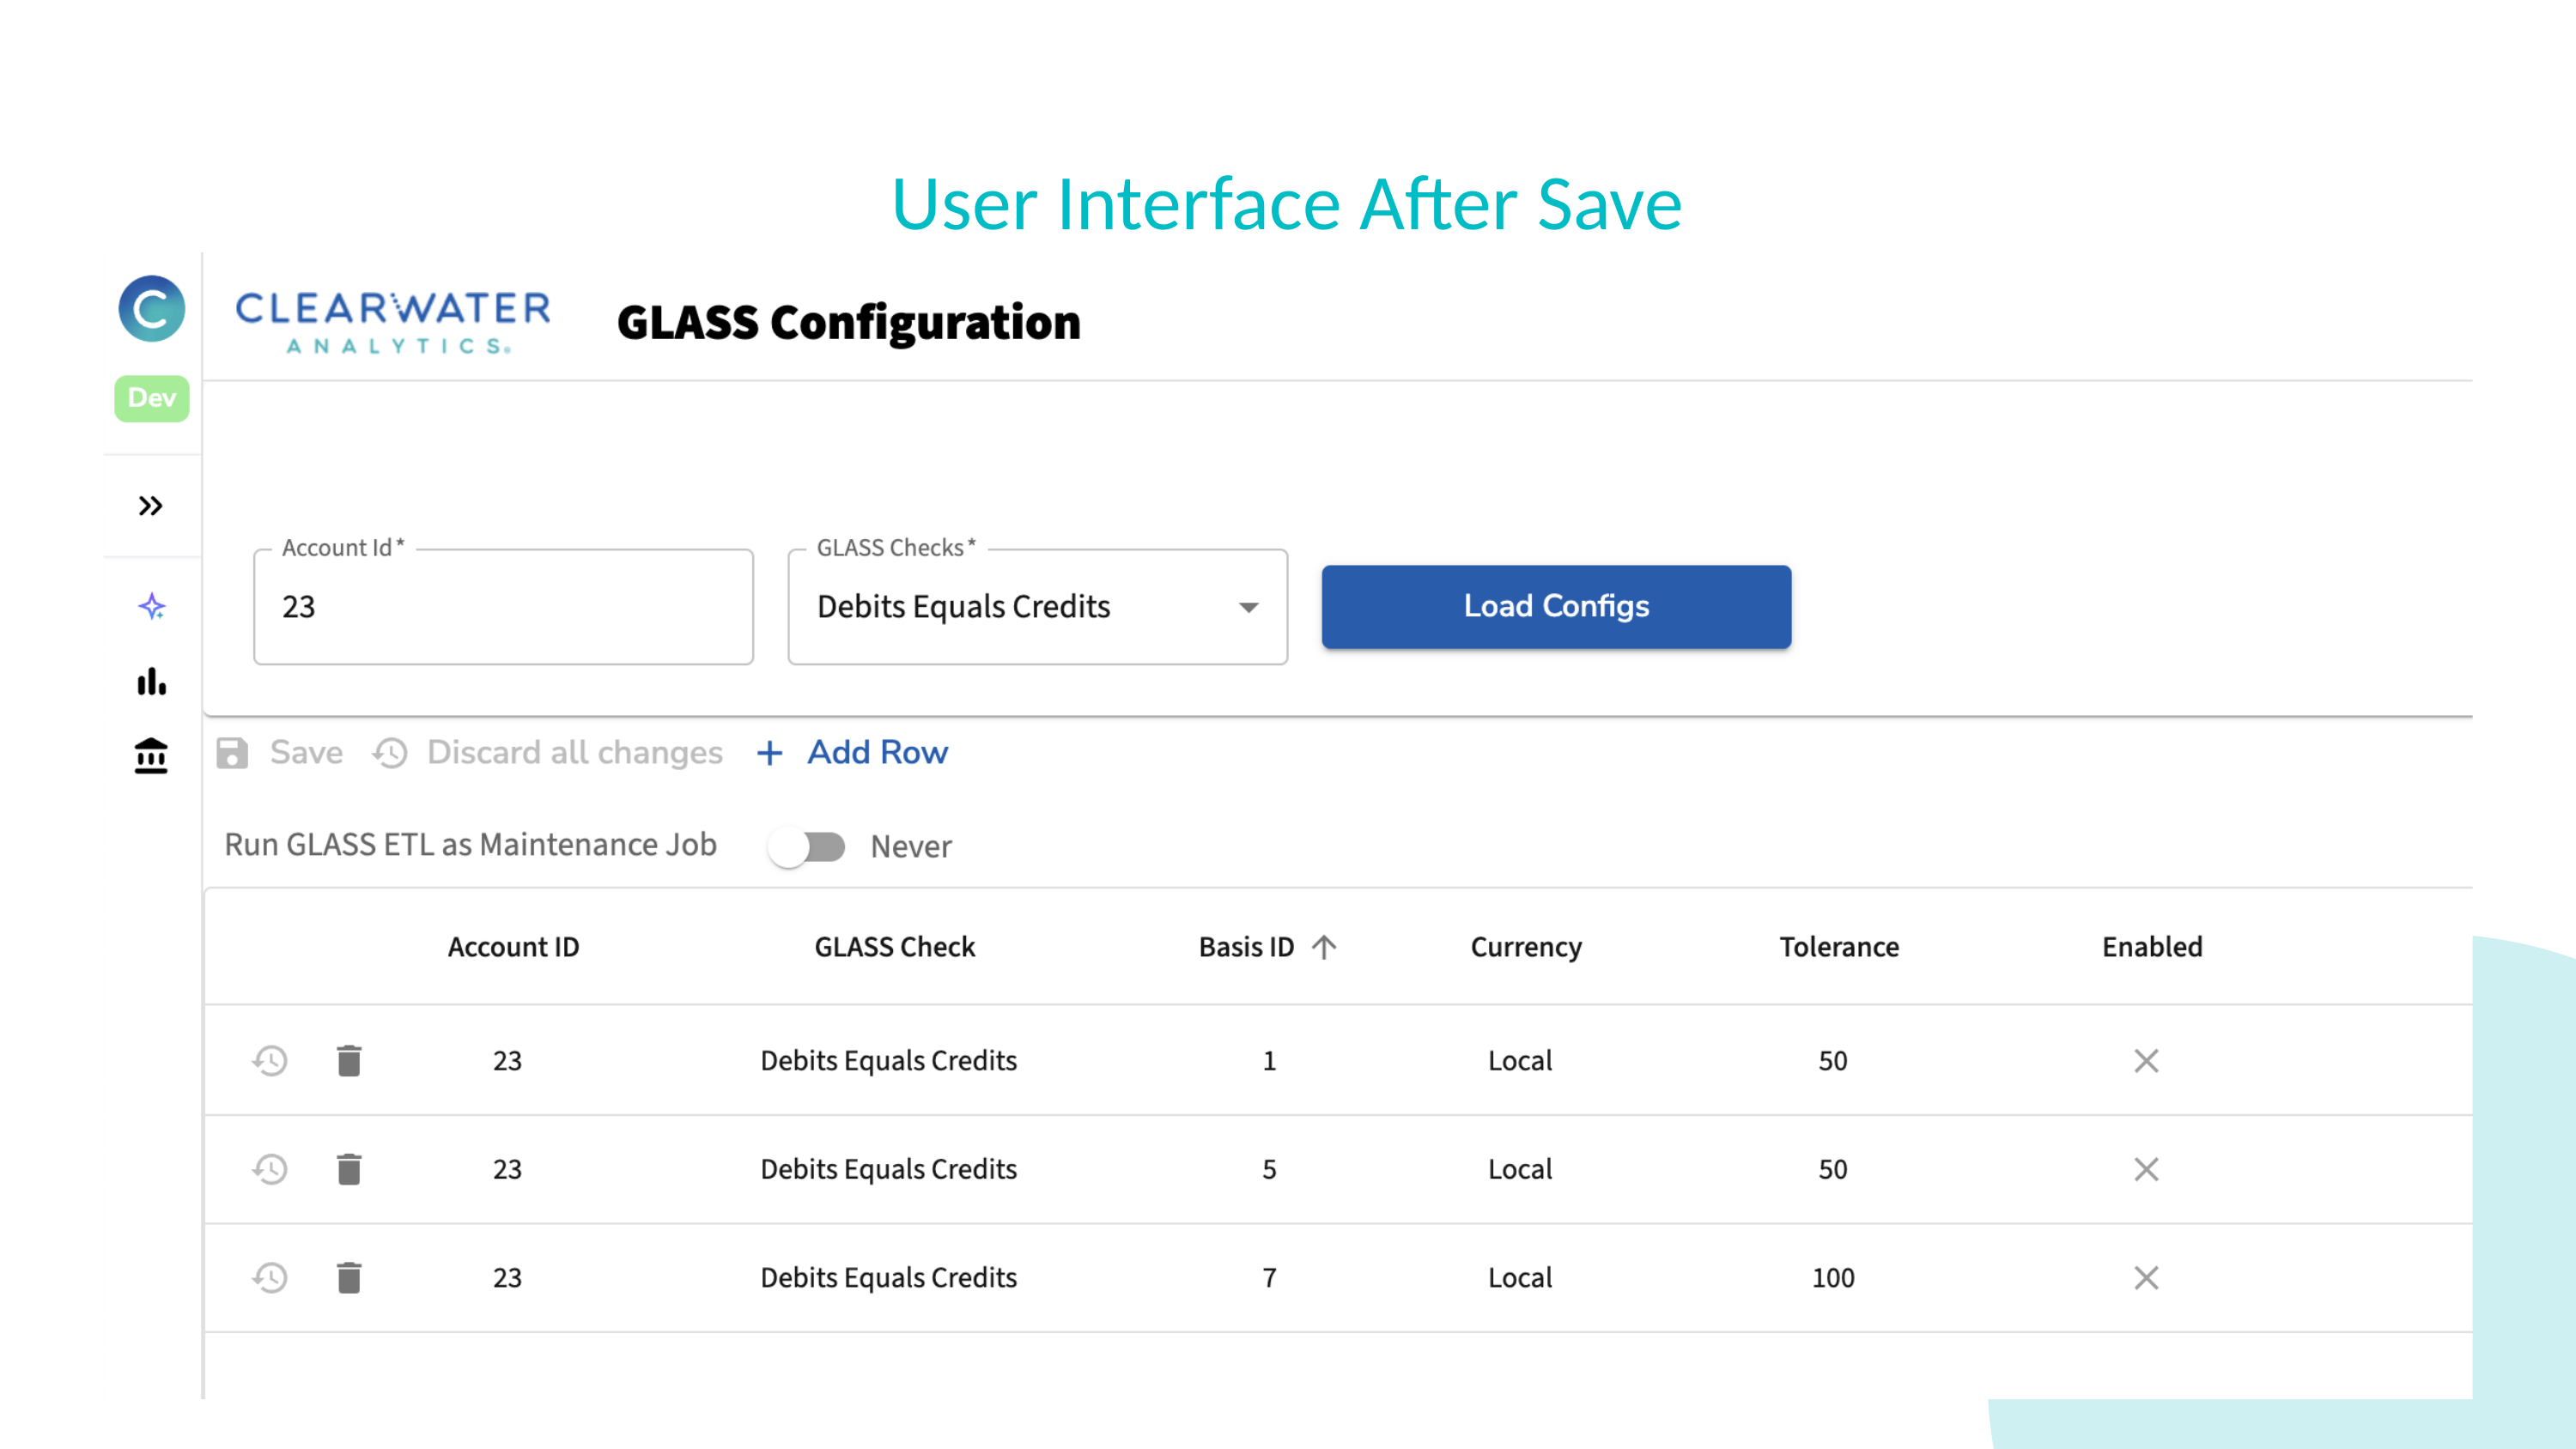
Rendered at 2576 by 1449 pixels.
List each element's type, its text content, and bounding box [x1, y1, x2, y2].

picture [103, 252, 2473, 1399]
text_box User Interface After Save [570, 143, 2006, 253]
